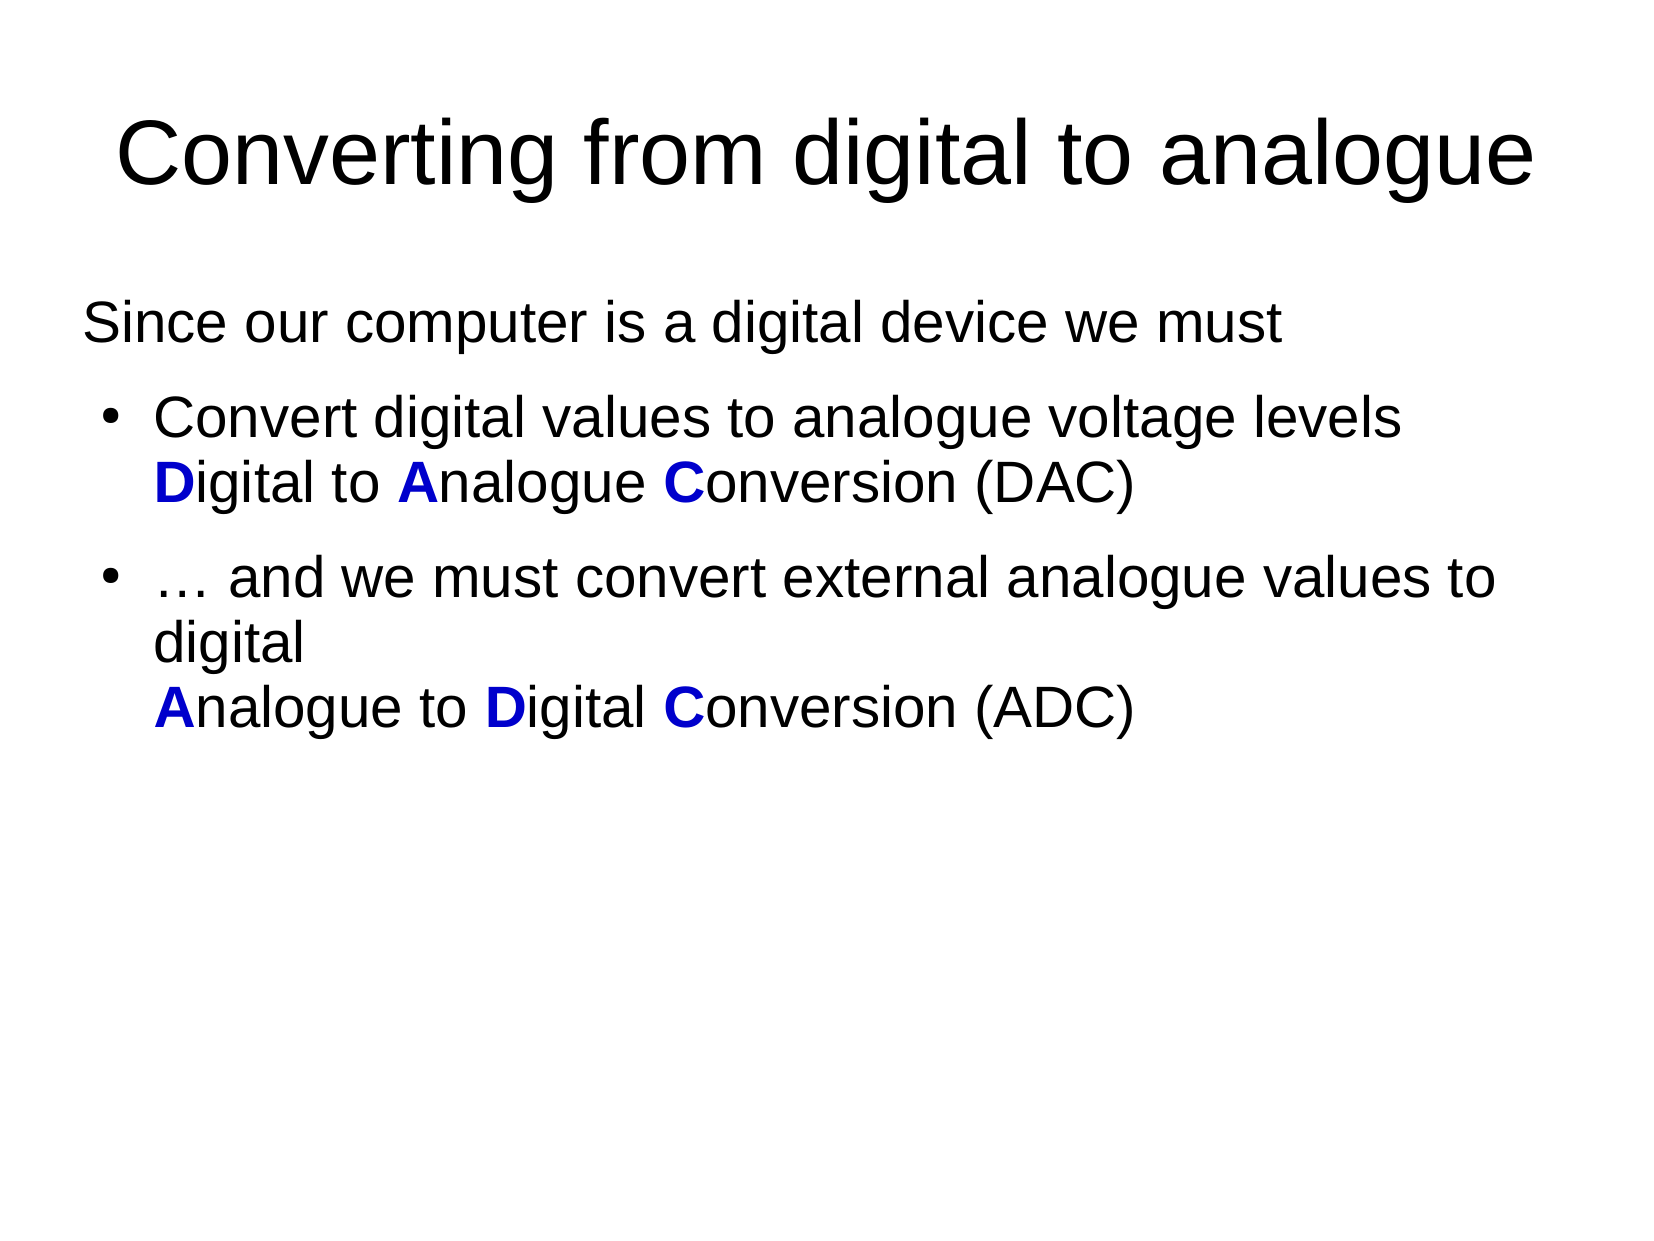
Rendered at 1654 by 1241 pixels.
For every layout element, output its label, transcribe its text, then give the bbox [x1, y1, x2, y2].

list Since our computer is a digital device we must Convert digital values to analogue voltage levels Digital to Analogue Conversion (DAC) … and we must convert external analogue values to digital Analogue to Digital Conversion (ADC) [82, 290, 1571, 1010]
title Converting from digital to analogue [82, 49, 1571, 257]
